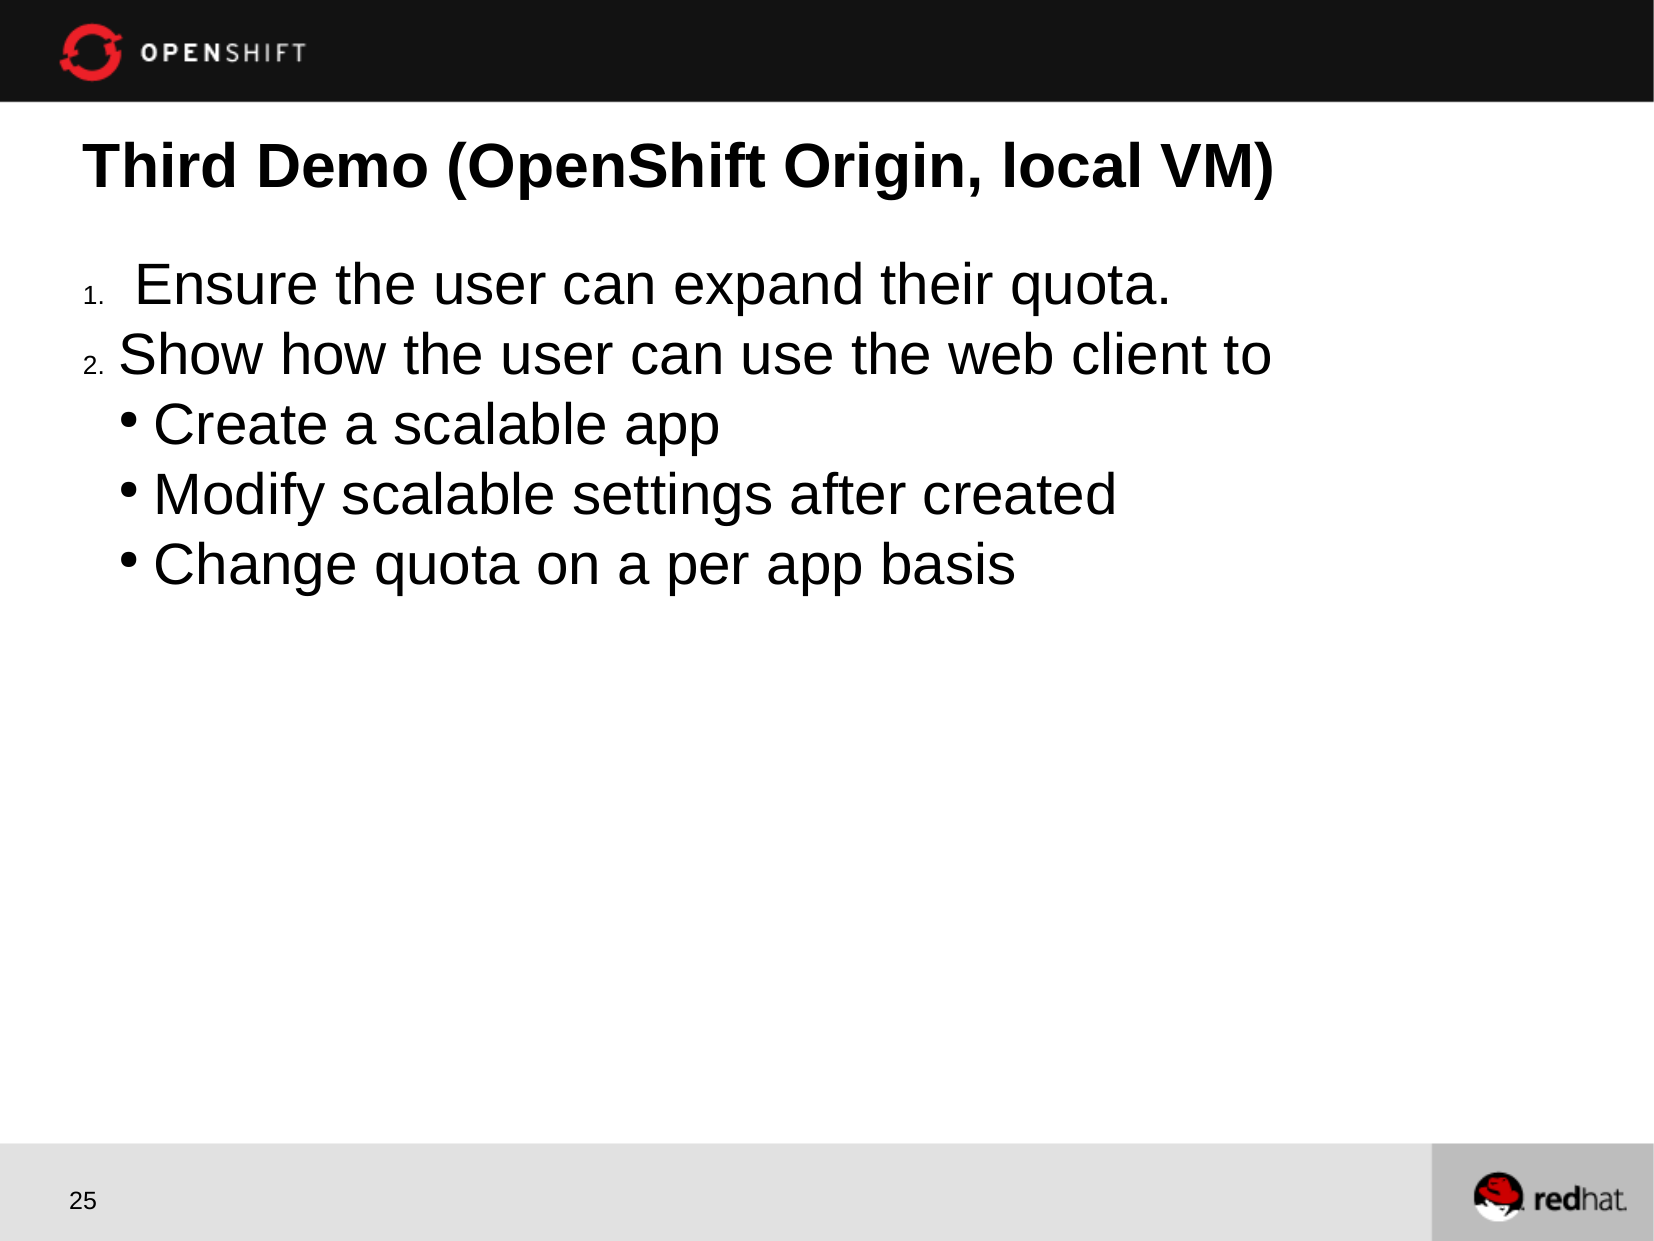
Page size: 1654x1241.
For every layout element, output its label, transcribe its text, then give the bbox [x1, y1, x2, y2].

picture [0, 0, 1654, 1241]
text_box Third Demo (OpenShift Origin, local VM) [82, 90, 1571, 241]
text_box Ensure the user can expand their quota. Show how the user can use the web client to Create a scalable app Modify scalable settings after created Change quota on a per app basis [82, 241, 1571, 1035]
